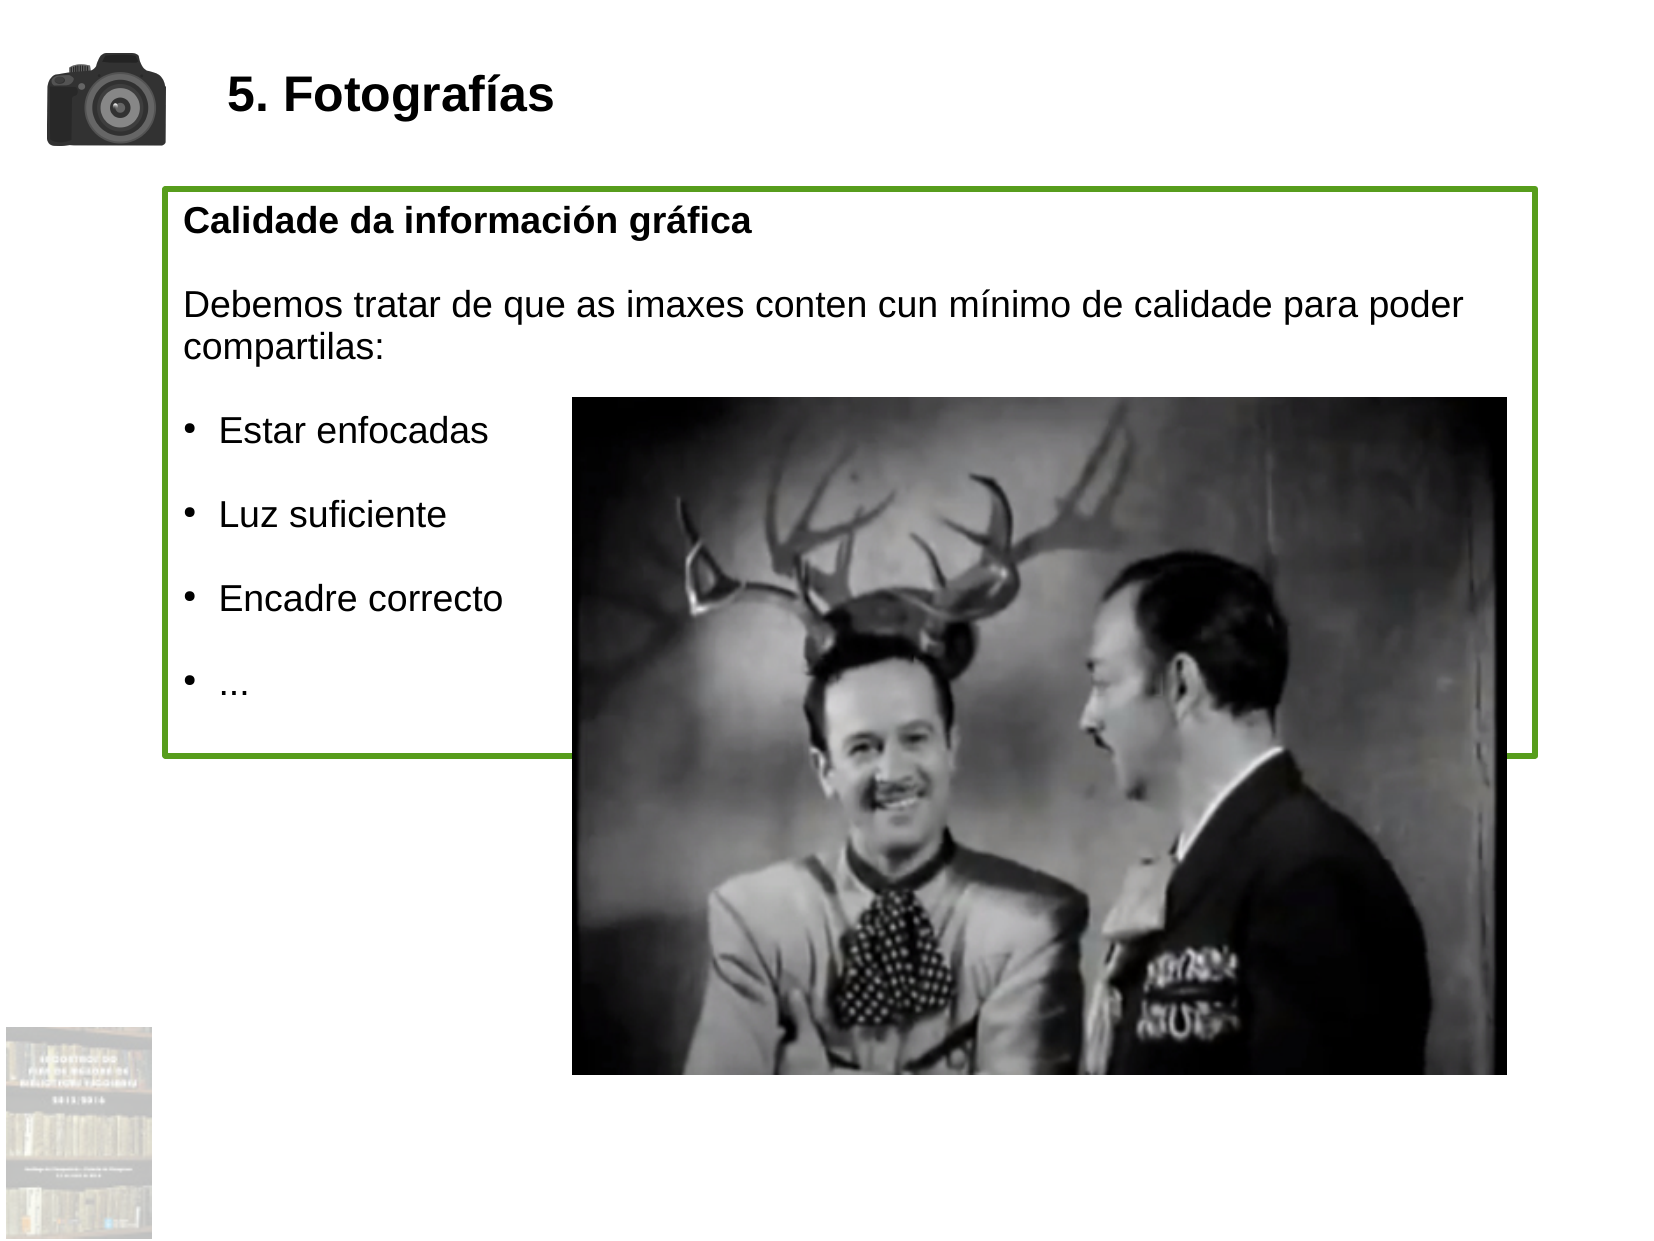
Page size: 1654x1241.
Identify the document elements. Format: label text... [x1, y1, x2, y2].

text_box Calidade da información gráfica Debemos tratar de que as imaxes conten cun mínimo de calidade para poder compartilas: Estar enfocadas Luz suficiente Encadre correcto ... [165, 188, 1536, 756]
picture [572, 397, 1507, 1075]
picture [6, 1027, 152, 1239]
picture [47, 53, 166, 146]
text_box 5. Fotografías [212, 59, 1359, 130]
